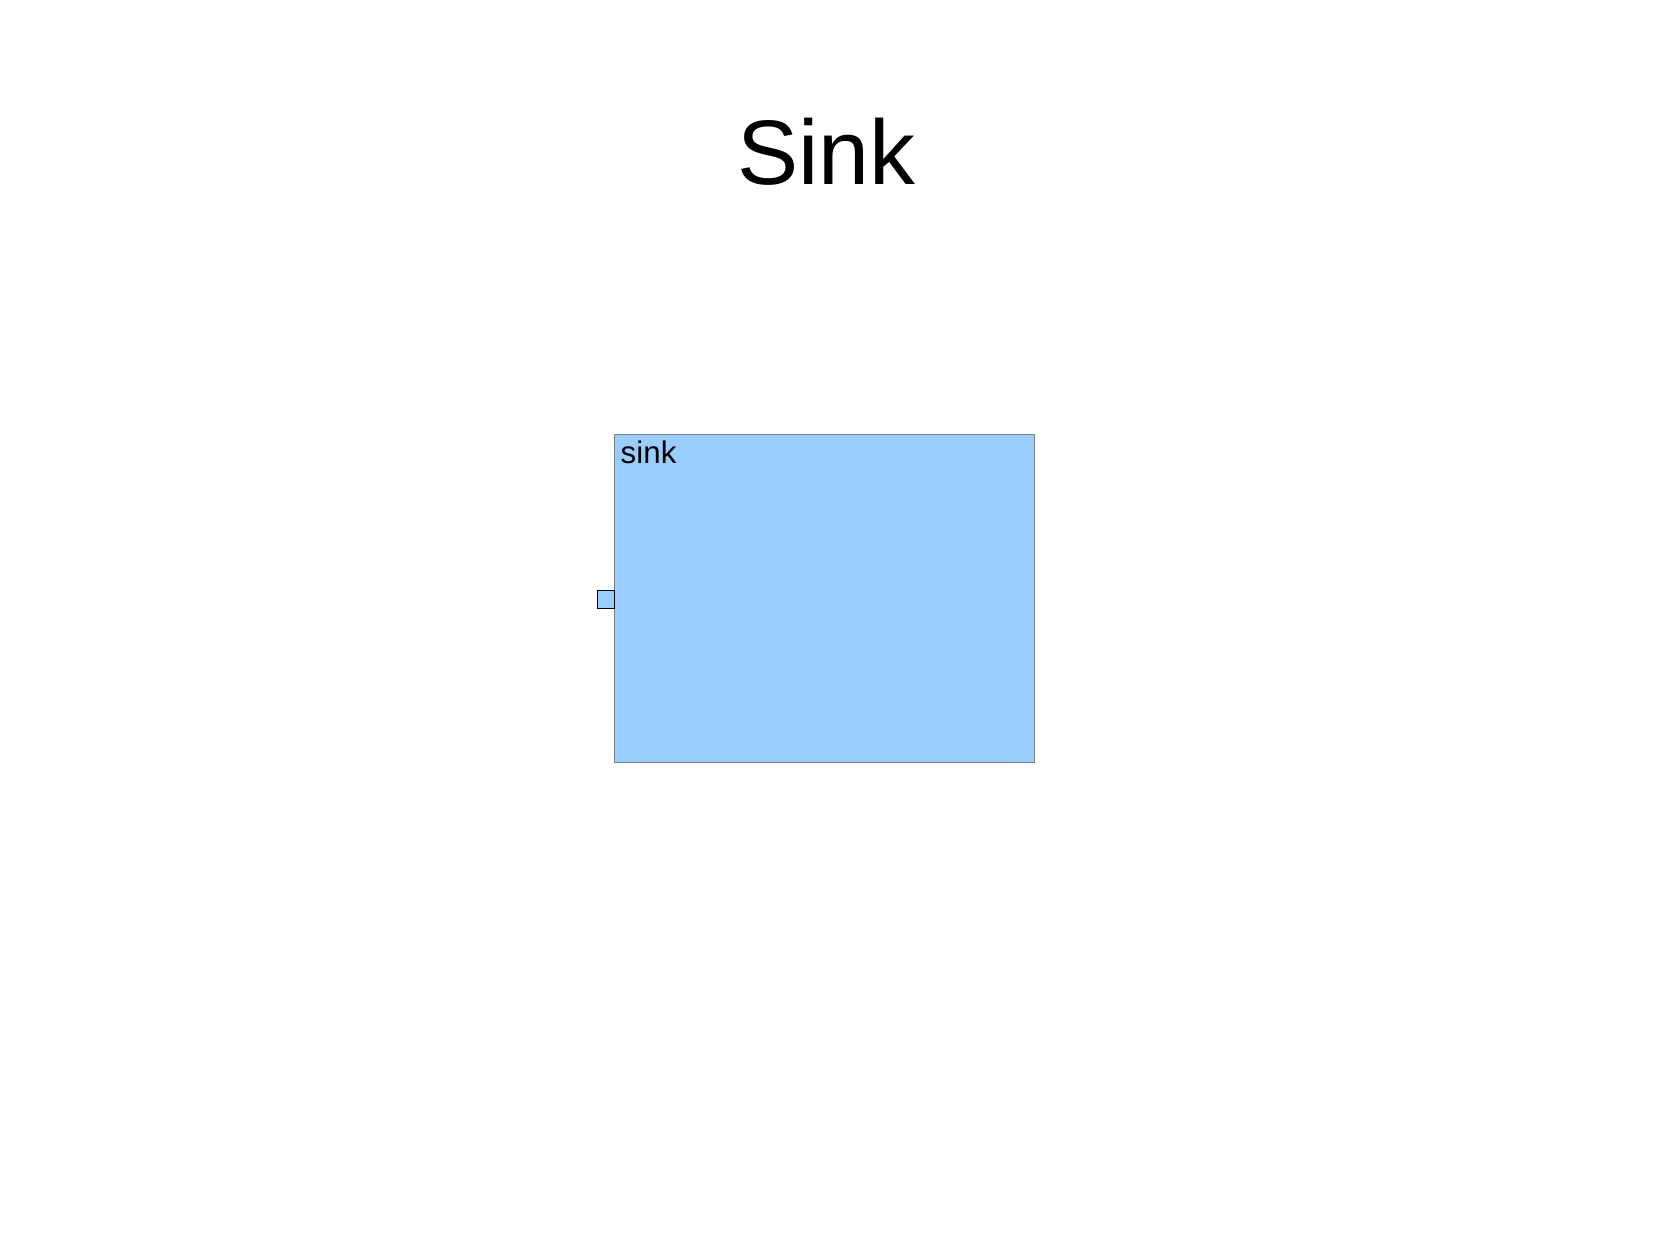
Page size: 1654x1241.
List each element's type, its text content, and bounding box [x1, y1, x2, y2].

text_box [597, 590, 615, 609]
text_box sink [614, 434, 1035, 763]
title Sink [82, 49, 1571, 257]
